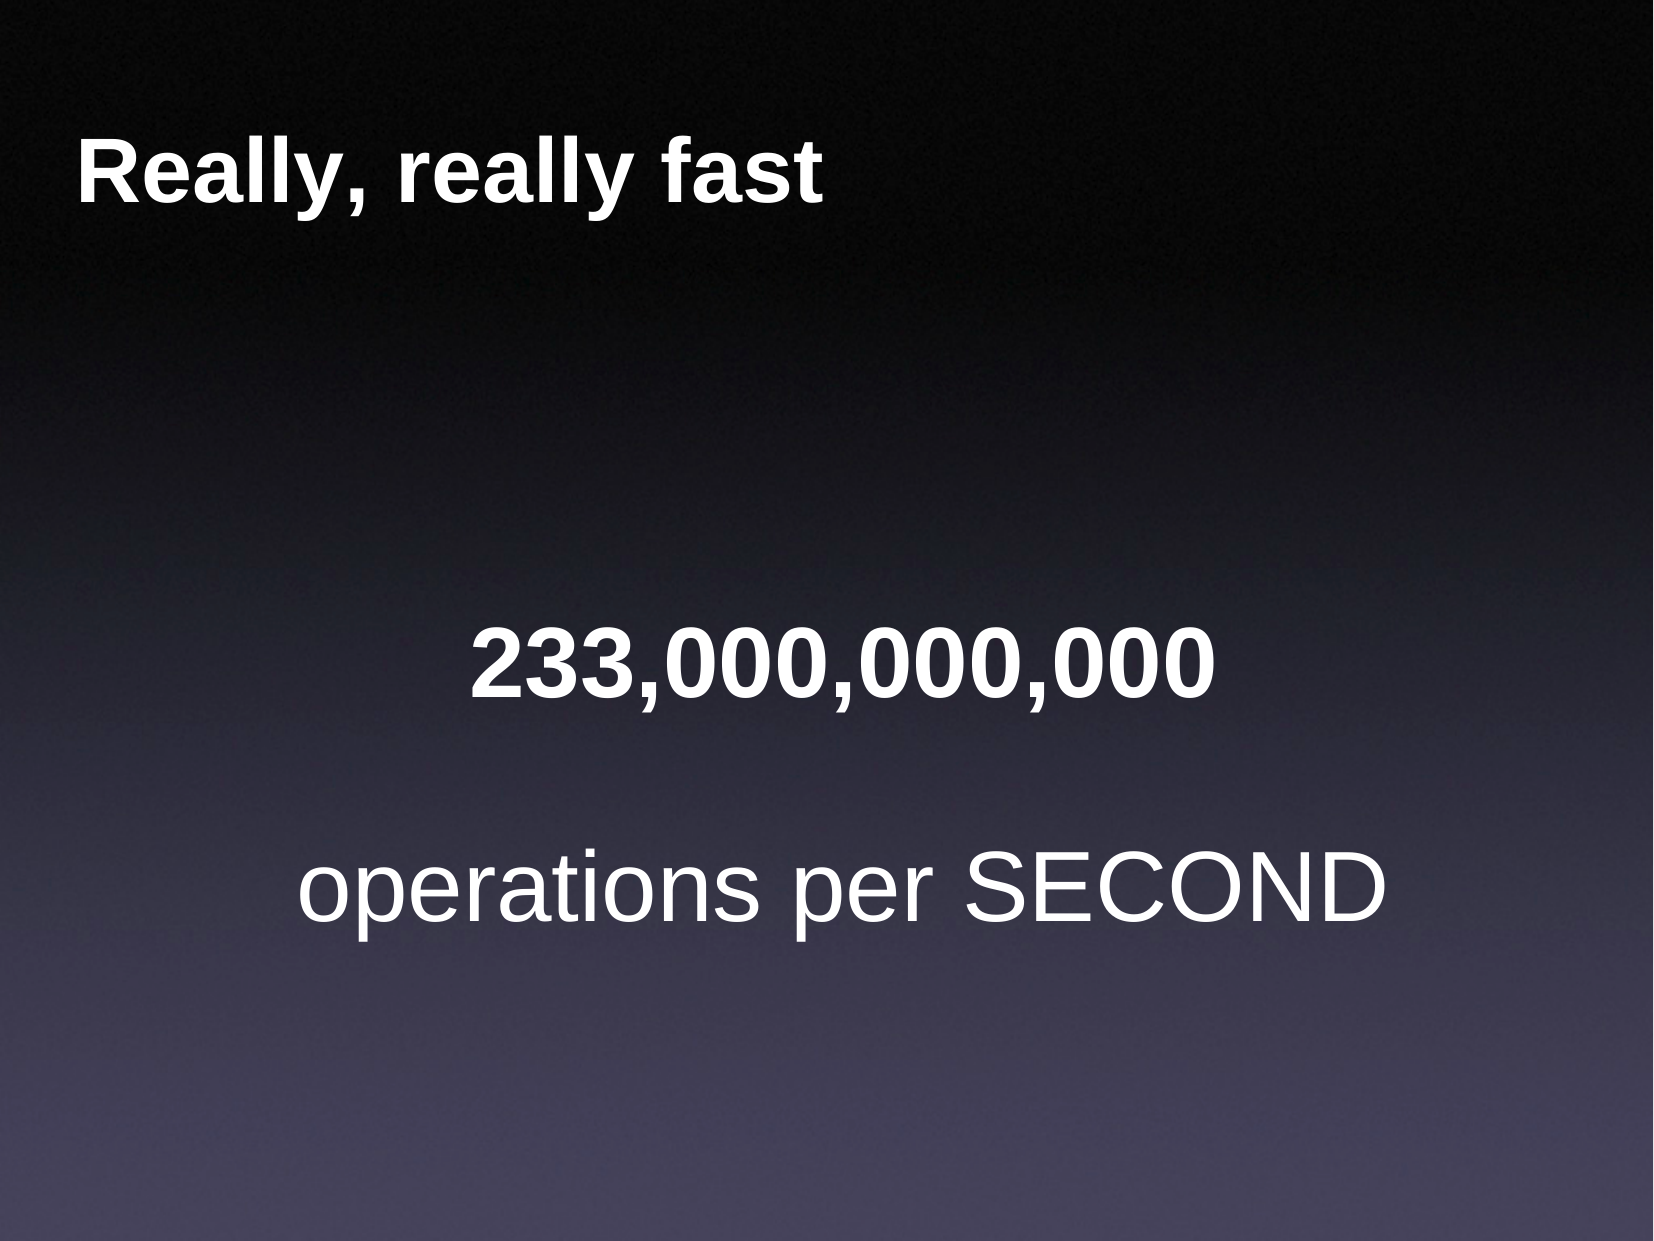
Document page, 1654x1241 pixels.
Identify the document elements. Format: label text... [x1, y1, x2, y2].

text_box 233,000,000,000 operations per SECOND [187, 600, 1501, 951]
title Really, really fast [75, 75, 1563, 268]
picture [0, 0, 1654, 1241]
